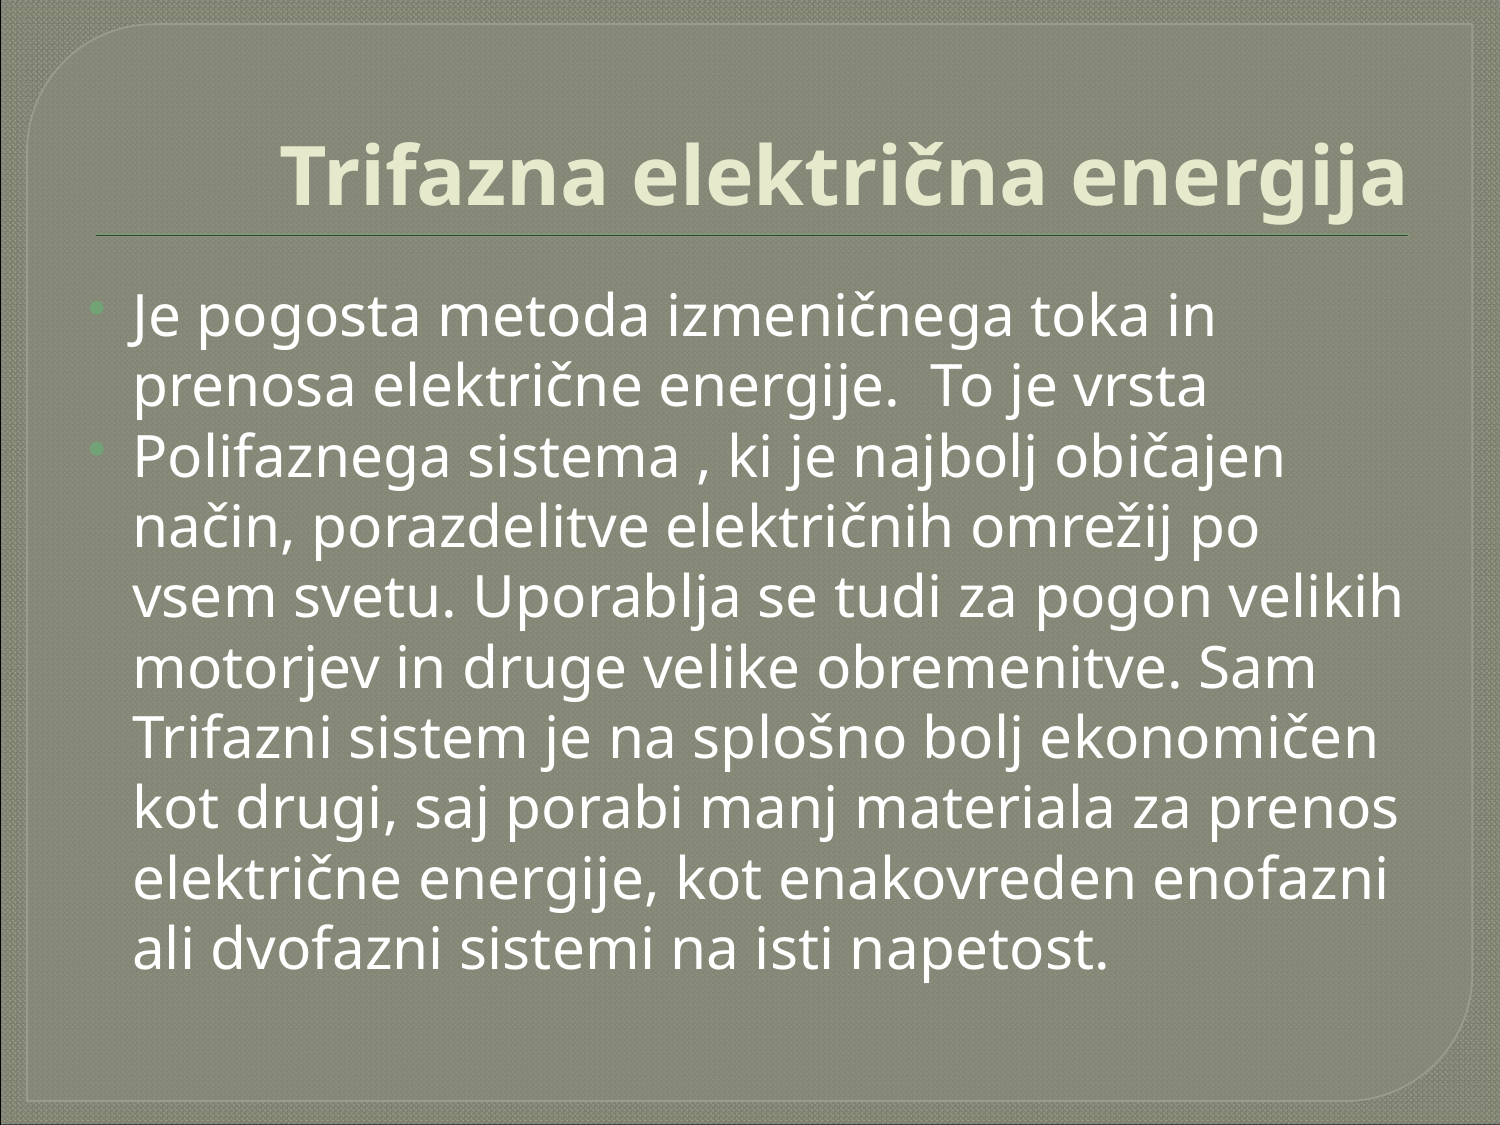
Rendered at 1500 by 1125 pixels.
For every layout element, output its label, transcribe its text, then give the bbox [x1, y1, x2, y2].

picture [0, 0, 1500, 1125]
title Trifazna električna energija [75, 41, 1425, 230]
list Je pogosta metoda izmeničnega toka in prenosa električne energije. To je vrsta Polifaznega sistema , ki je najbolj običajen način, porazdelitve električnih omrežij po vsem svetu. Uporablja se tudi za pogon velikih motorjev in druge velike obremenitve. Sam Trifazni sistem je na splošno bolj ekonomičen kot drugi, saj porabi manj materiala za prenos električne energije, kot enakovreden enofazni ali dvofazni sistemi na isti napetost. [75, 270, 1425, 1013]
